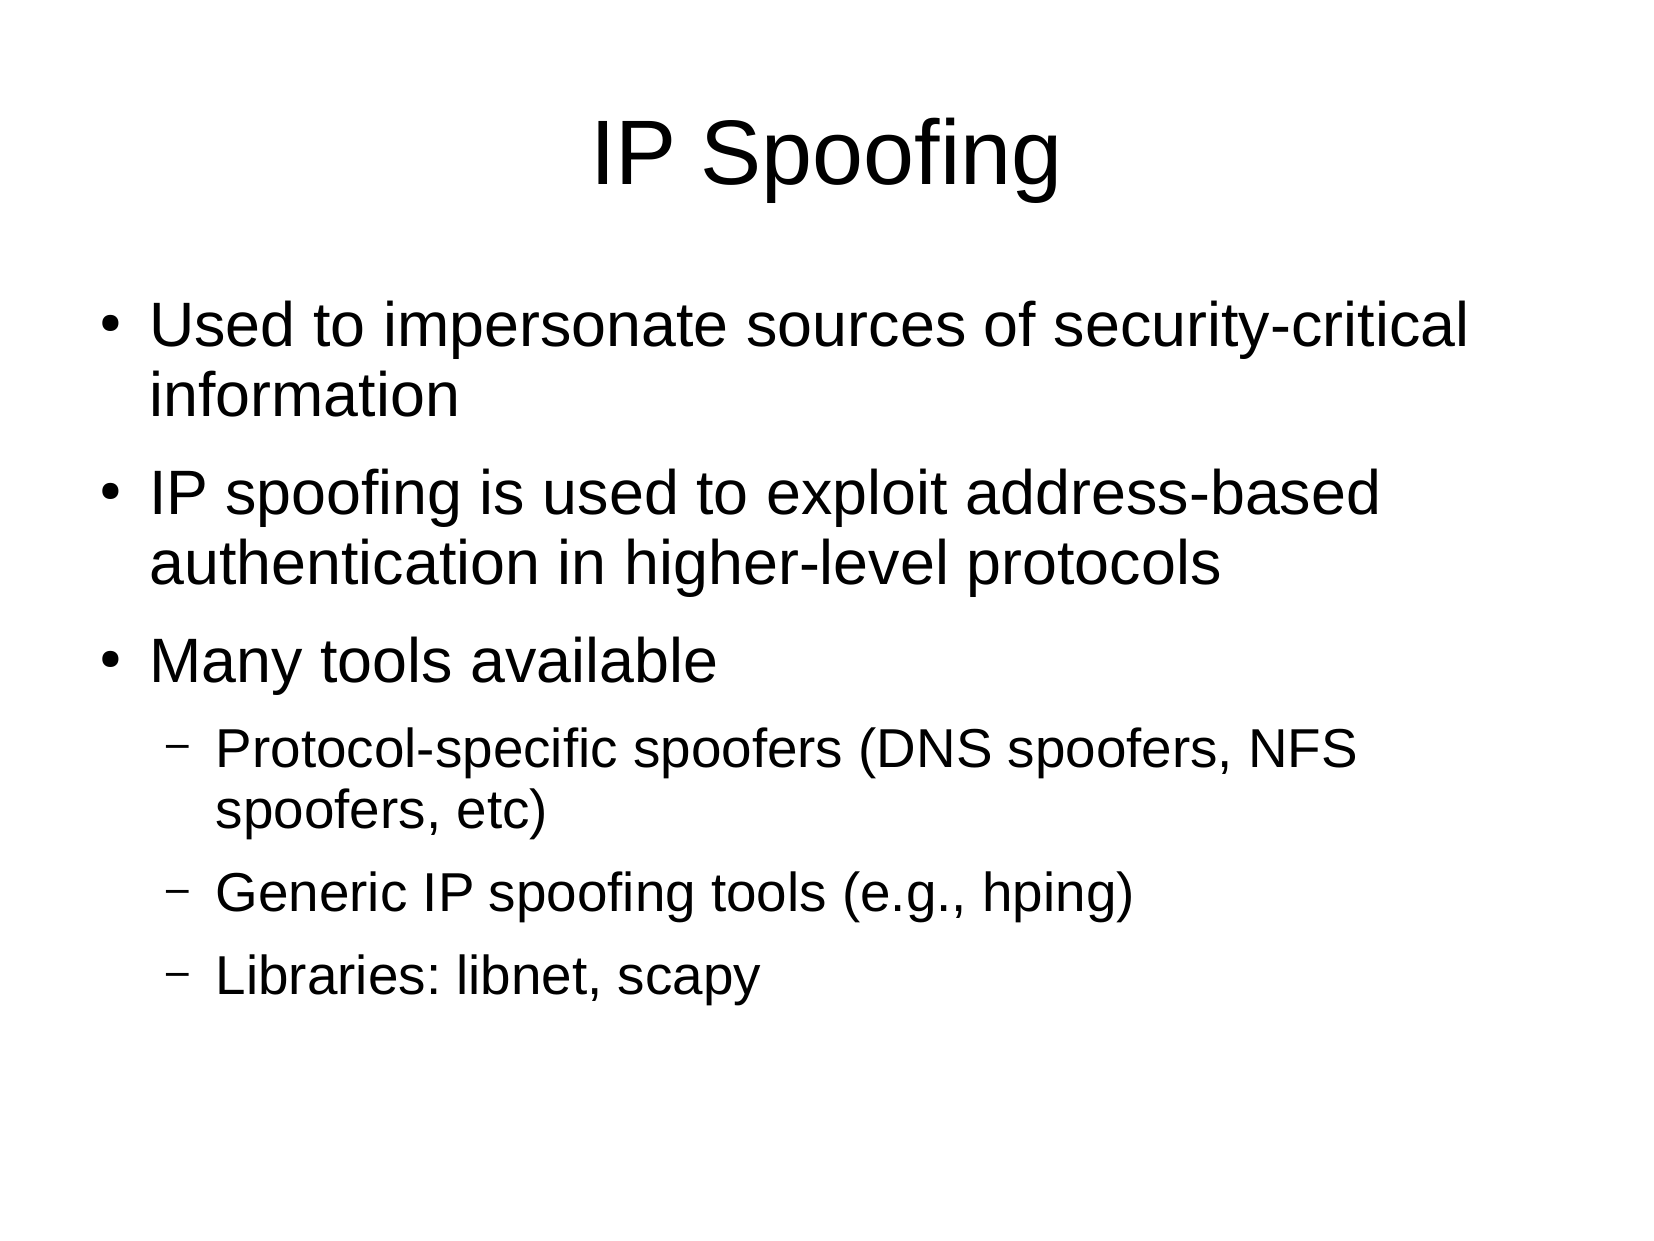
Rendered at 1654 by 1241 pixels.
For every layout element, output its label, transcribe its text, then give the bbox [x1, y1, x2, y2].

title IP Spoofing [82, 49, 1571, 257]
list Used to impersonate sources of security-critical information IP spoofing is used to exploit address-based authentication in higher-level protocols Many tools available Protocol-specific spoofers (DNS spoofers, NFS spoofers, etc) Generic IP spoofing tools (e.g., hping) Libraries: libnet, scapy [82, 290, 1571, 1010]
